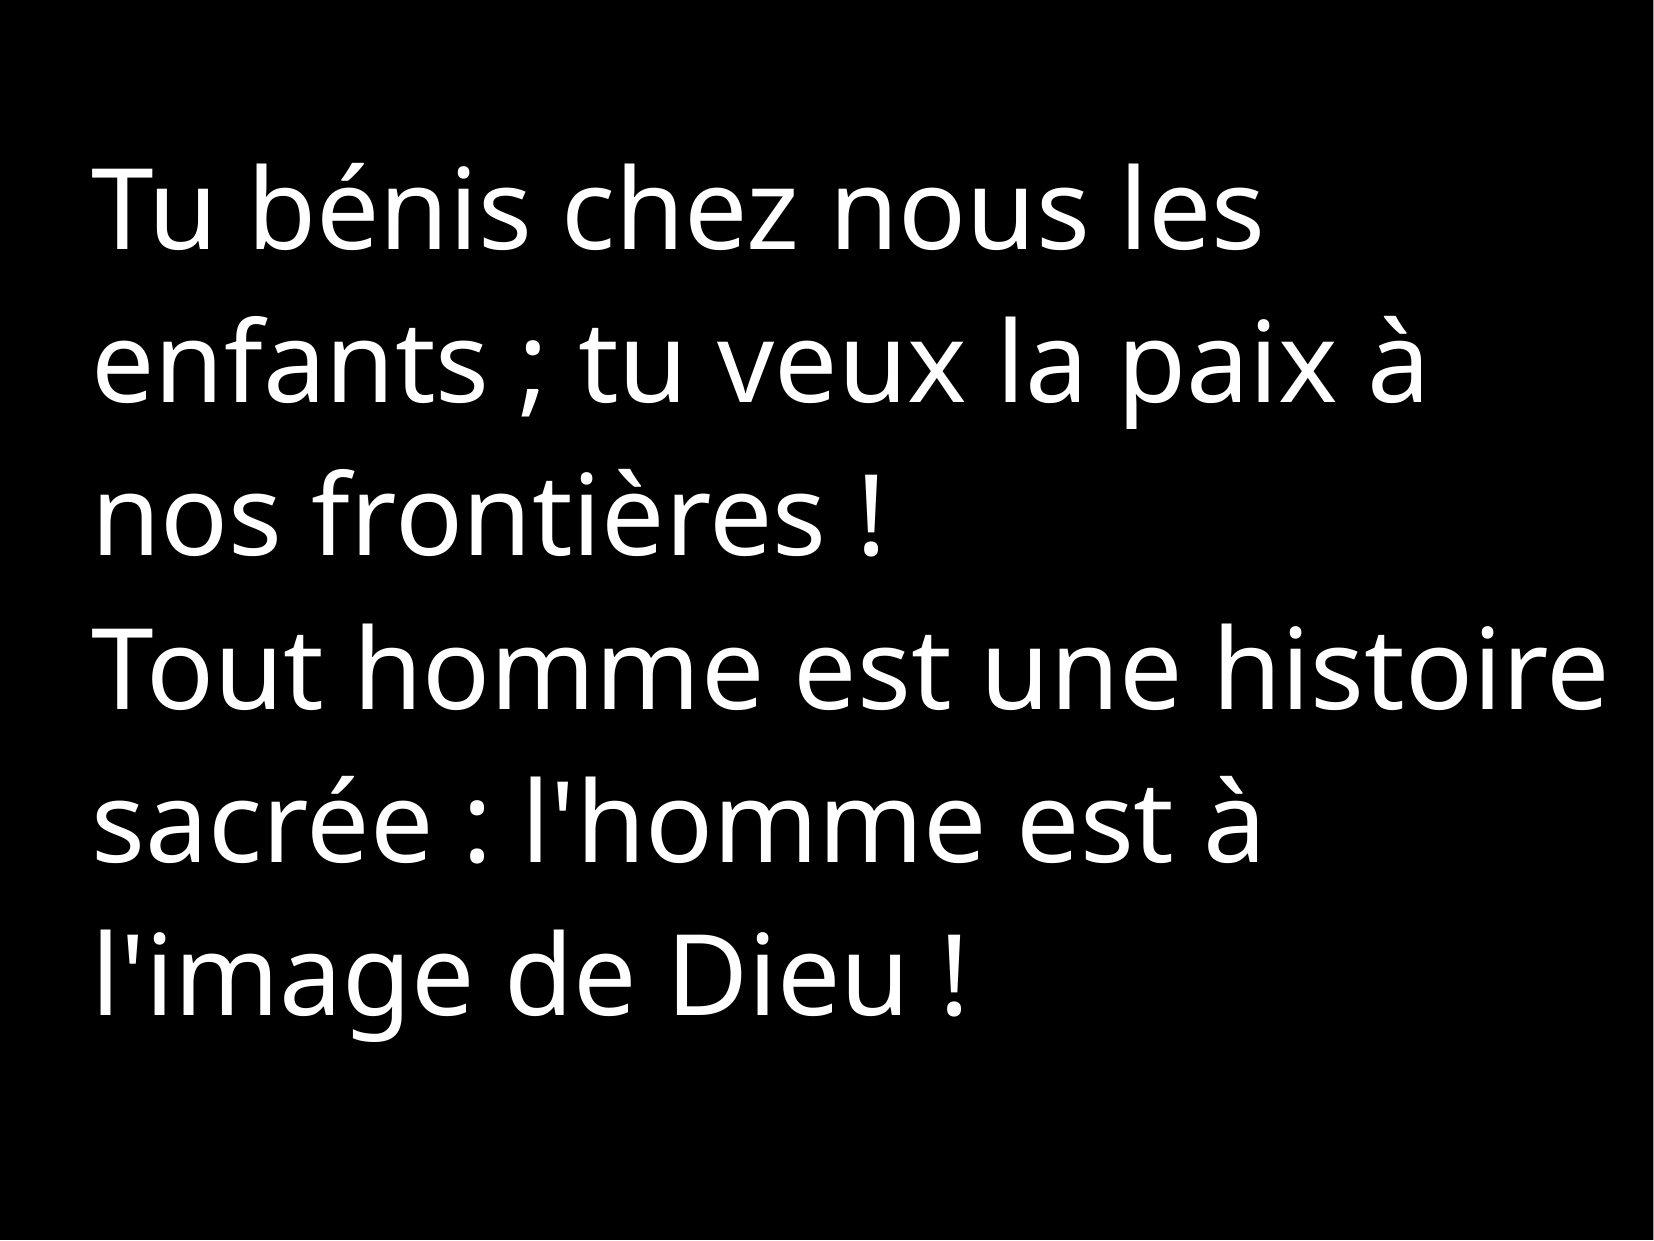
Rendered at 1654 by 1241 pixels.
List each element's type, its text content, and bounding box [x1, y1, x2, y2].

text_box Tu bénis chez nous les enfants ; tu veux la paix à nos frontières ! Tout homme est une histoire sacrée : l'homme est à l'image de Dieu ! [5, 121, 1654, 1241]
